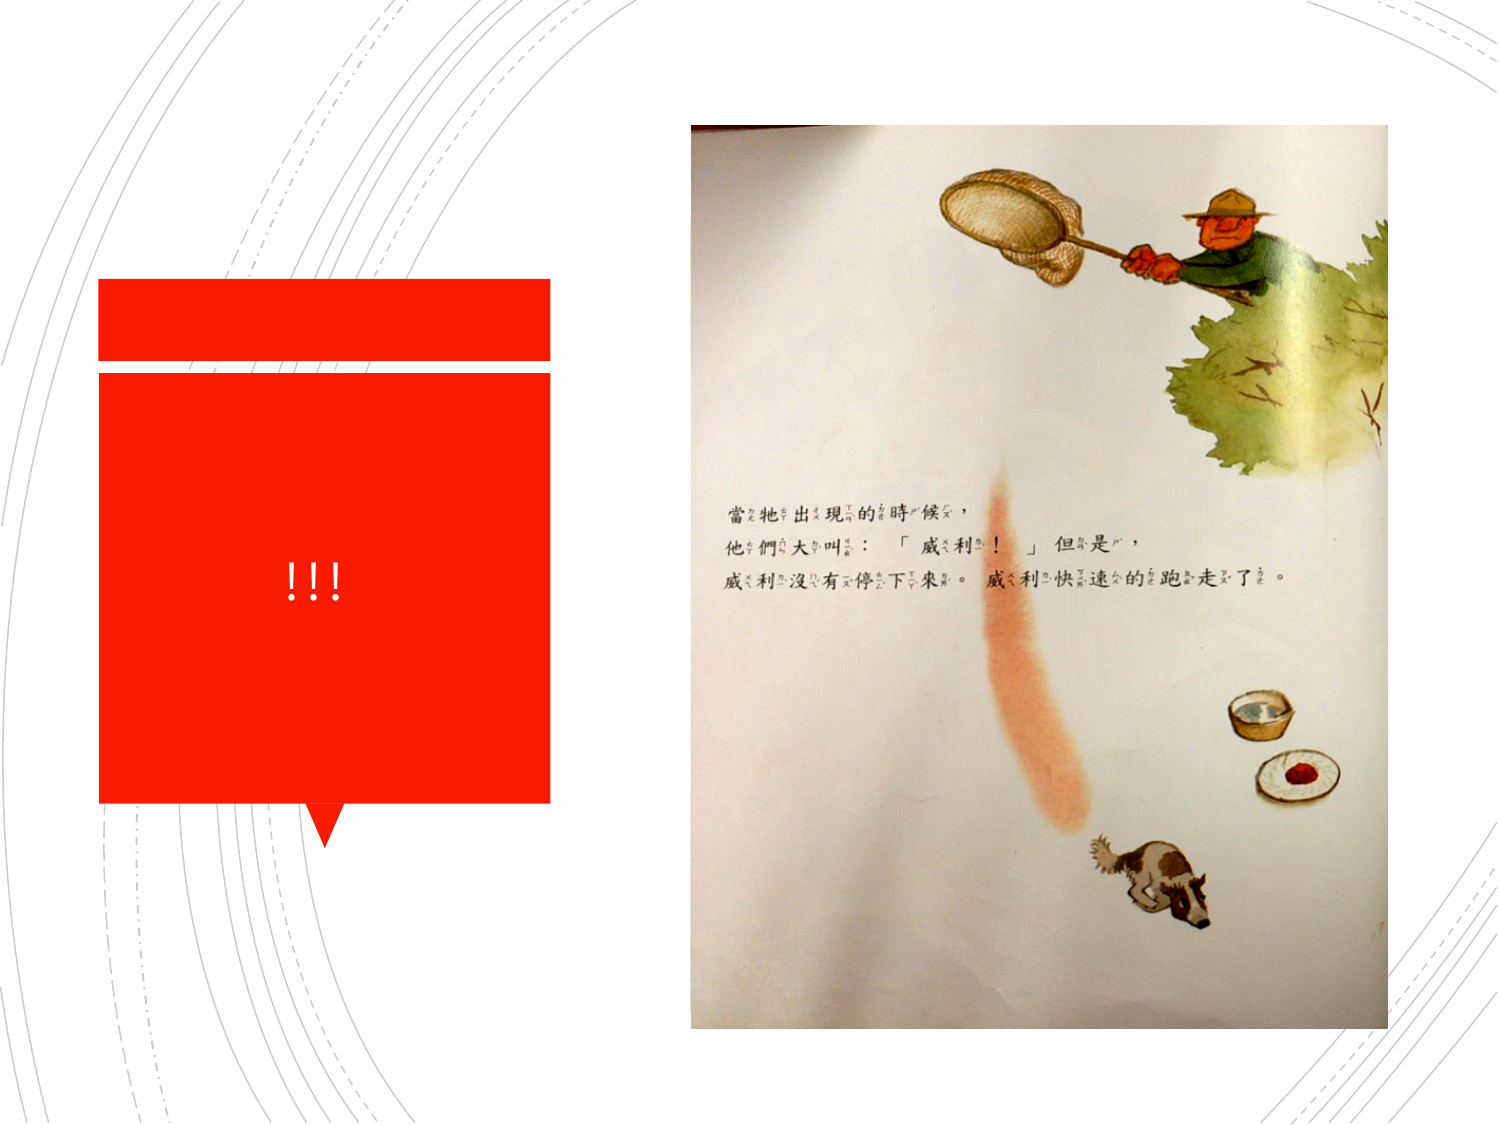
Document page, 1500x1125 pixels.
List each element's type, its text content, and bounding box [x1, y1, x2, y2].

title !!! [242, 361, 690, 740]
picture [690, 125, 1388, 1029]
